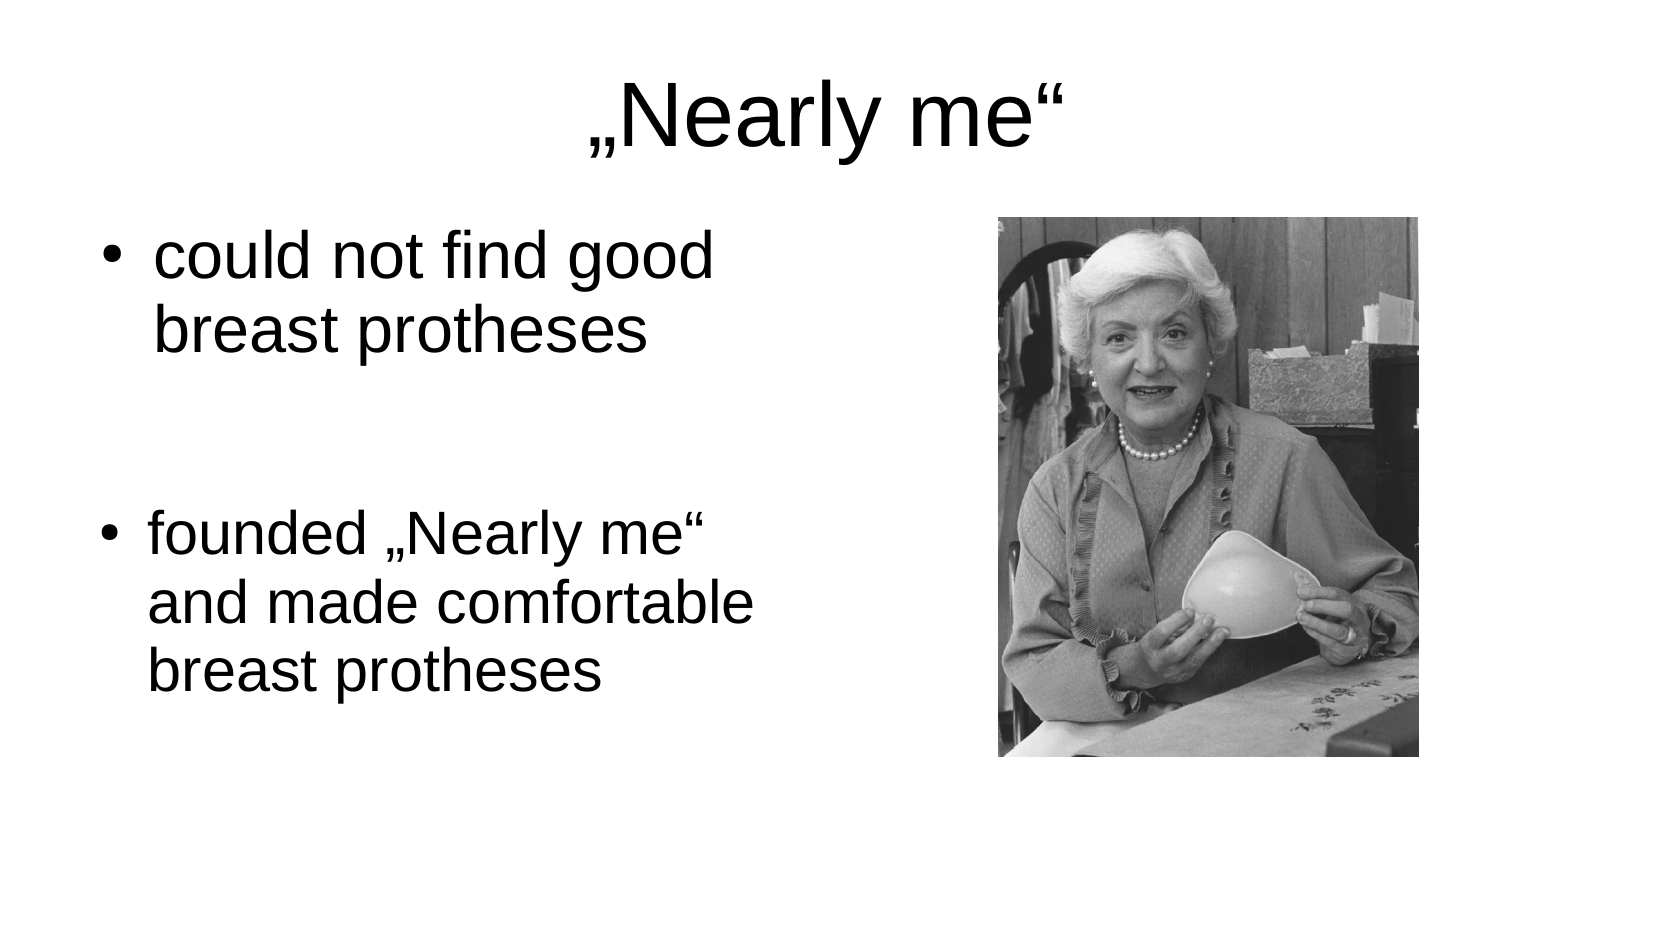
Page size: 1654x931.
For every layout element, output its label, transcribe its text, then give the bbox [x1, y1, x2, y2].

picture [998, 217, 1419, 758]
title „Nearly me“ [82, 37, 1571, 193]
list founded „Nearly me“ and made comfortable breast protheses [82, 499, 809, 757]
list could not find good breast protheses [82, 217, 809, 475]
